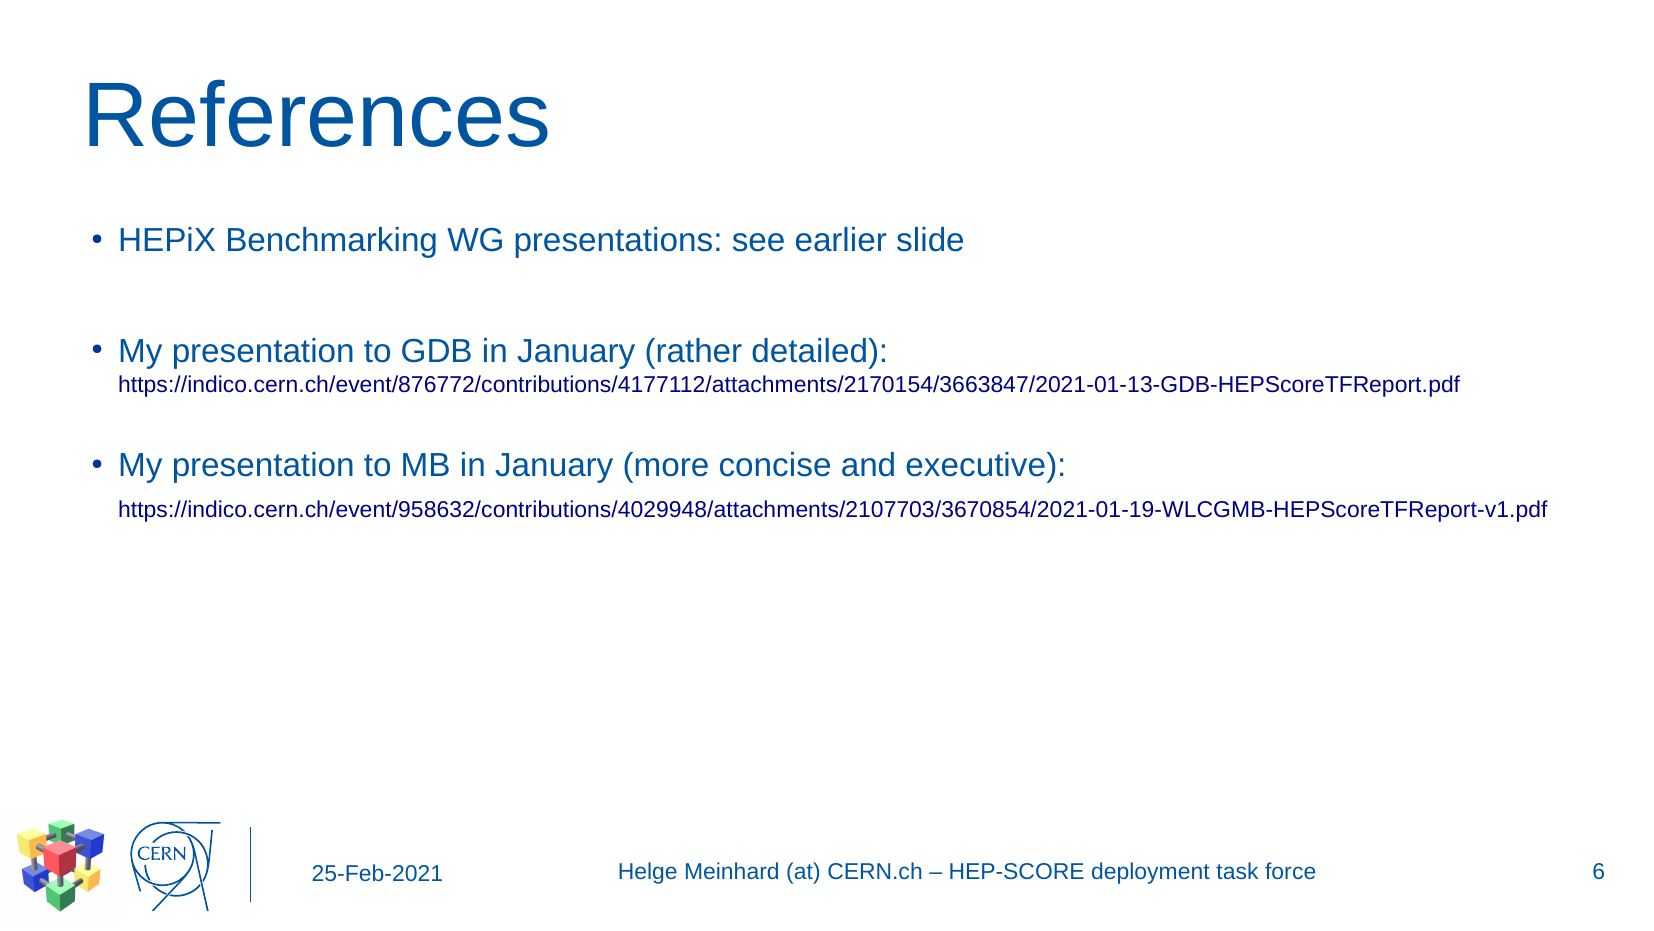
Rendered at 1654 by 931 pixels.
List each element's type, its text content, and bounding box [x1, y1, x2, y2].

list HEPiX Benchmarking WG presentations: see earlier slide My presentation to GDB in January (rather detailed): https://indico.cern.ch/event/876772/contributions/4177112/attachments/2170154/3663847/2021-01-13-GDB-HEPScoreTFReport.pdf My presentation to MB in January (more concise and executive): https://indico.cern.ch/event/958632/contributions/4029948/attachments/2107703/3670854/2021-01-19-WLCGMB-HEPScoreTFReport-v1.pdf [82, 217, 1571, 553]
title References [82, 37, 1571, 193]
picture [0, 810, 124, 922]
